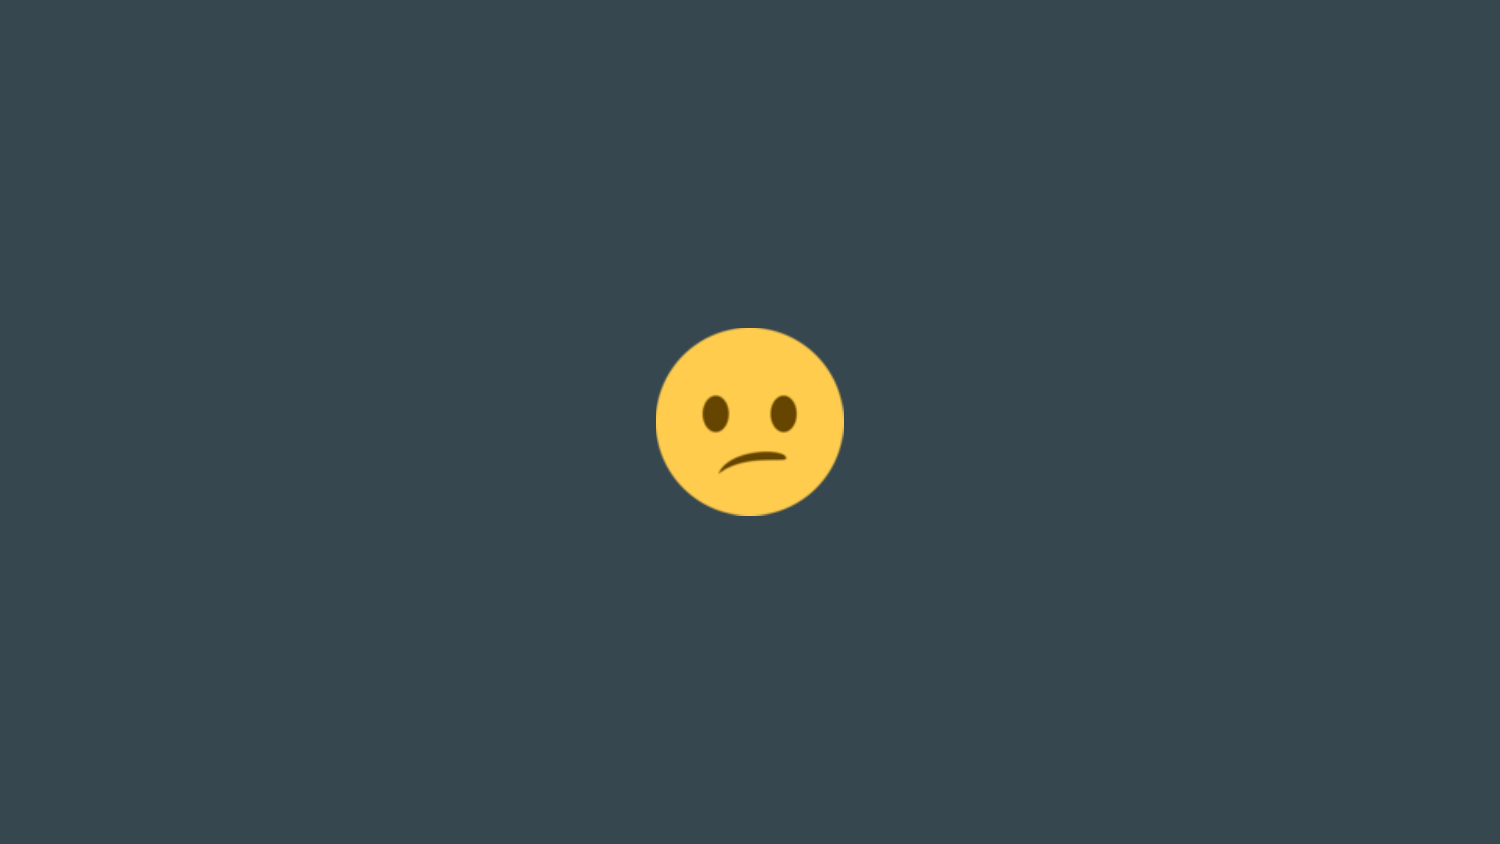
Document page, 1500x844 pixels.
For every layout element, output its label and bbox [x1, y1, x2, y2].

picture [656, 328, 844, 516]
